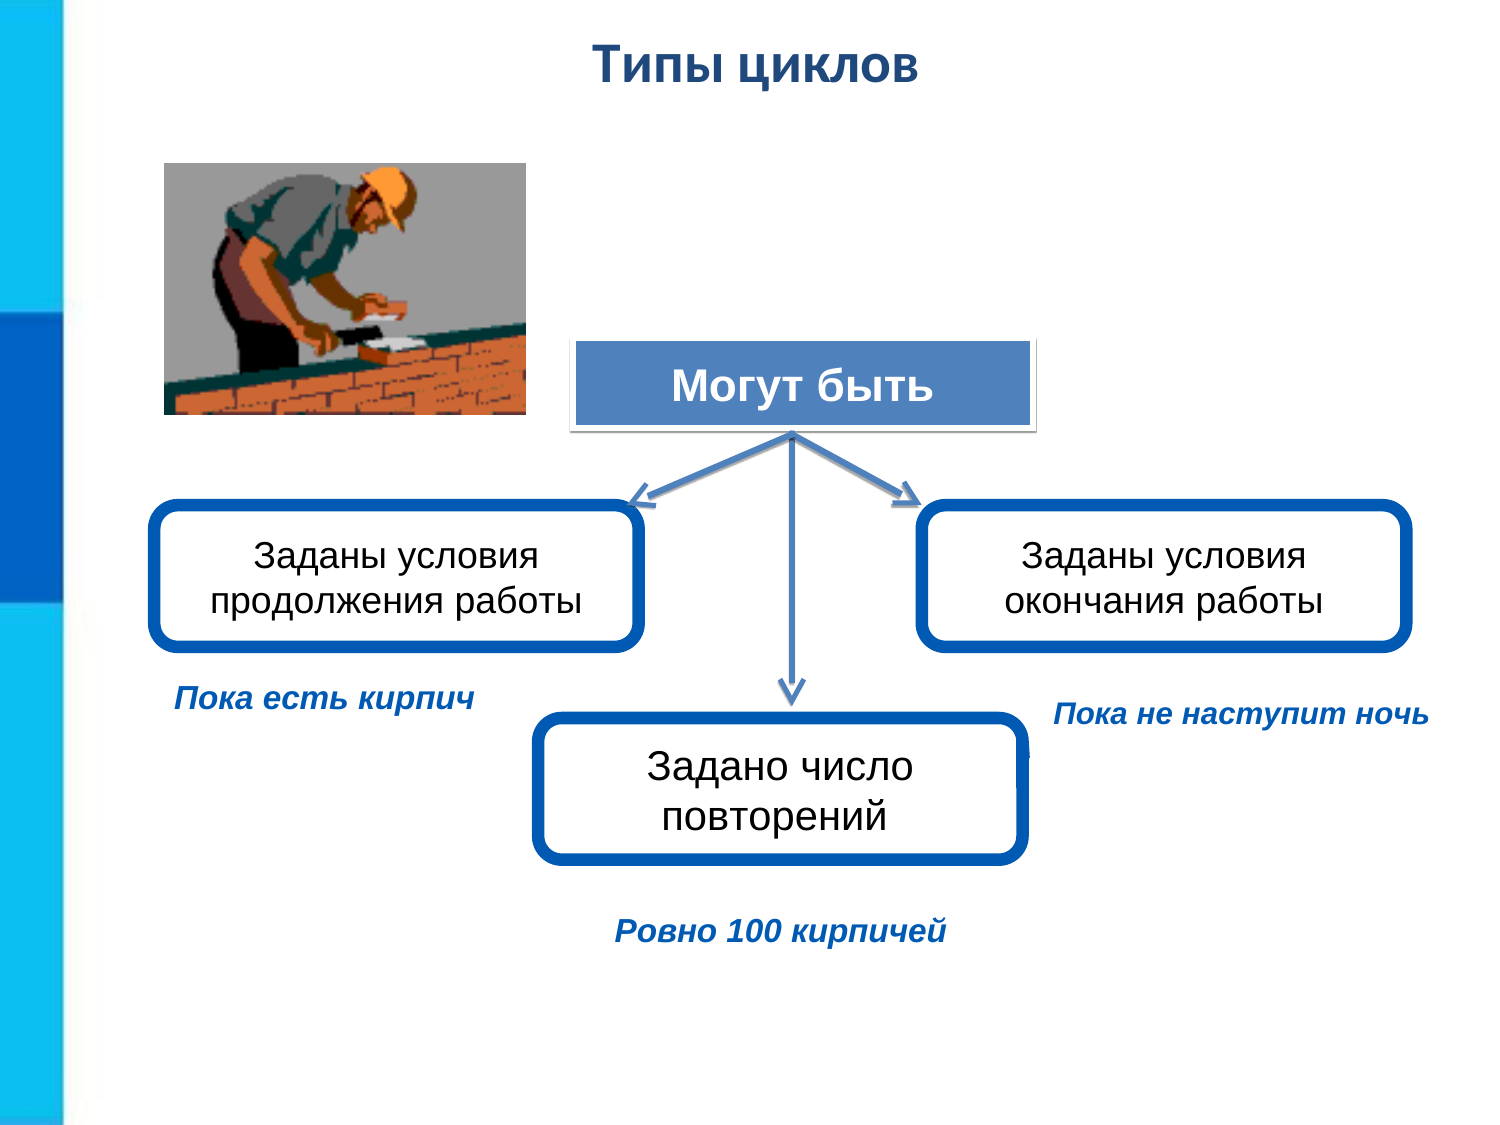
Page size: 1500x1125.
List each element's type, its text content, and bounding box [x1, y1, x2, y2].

text_box Заданы условия окончания работы [921, 505, 1407, 647]
text_box Ровно 100 кирпичей [599, 901, 1034, 957]
text_box Задано число повторений [538, 717, 1023, 860]
text_box Типы циклов [88, 30, 1425, 102]
picture [0, 0, 1500, 1125]
text_box Могут быть [572, 338, 1033, 429]
text_box Пока есть кирпич [159, 668, 567, 725]
text_box Пока не наступит ночь [1025, 685, 1459, 739]
text_box Заданы условия продолжения работы [154, 505, 639, 647]
